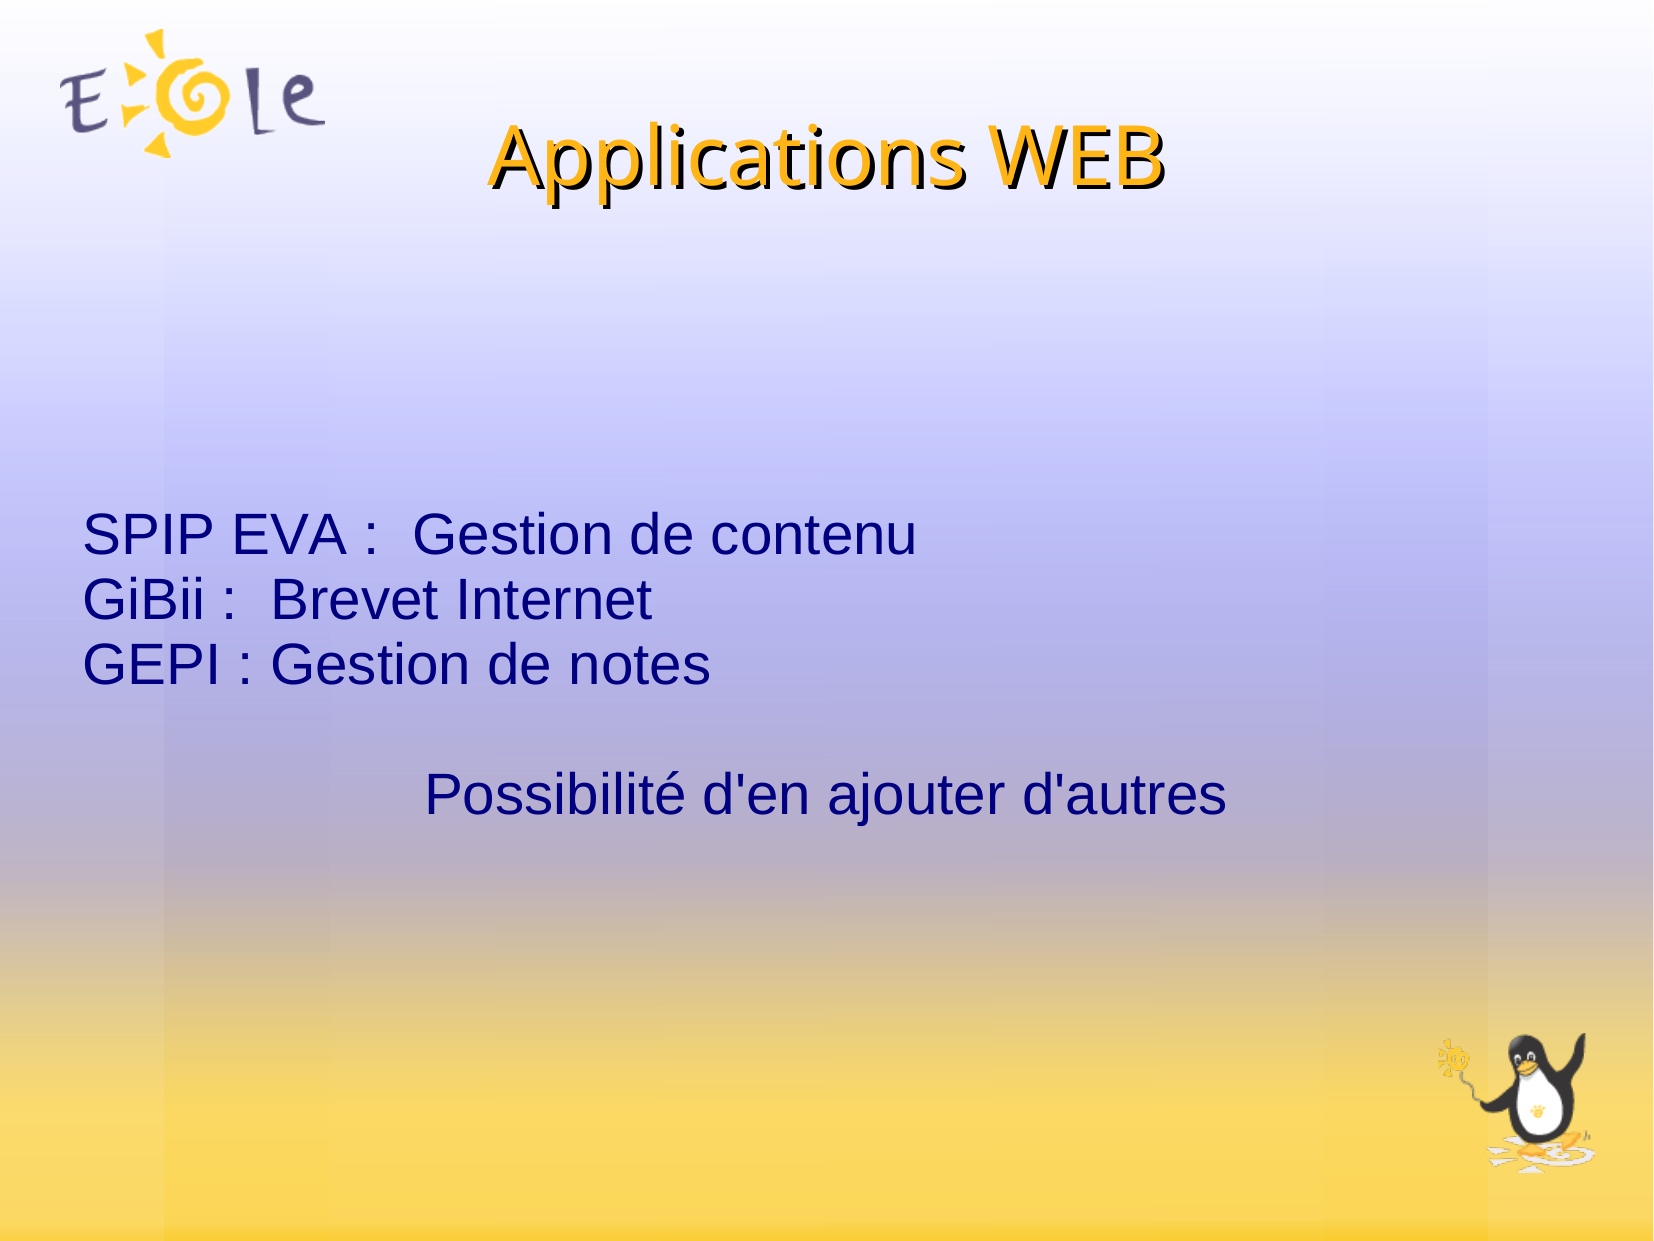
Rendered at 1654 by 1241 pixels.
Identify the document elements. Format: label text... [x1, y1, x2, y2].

title Applications WEB [82, 49, 1571, 257]
subtitle SPIP EVA : Gestion de contenu GiBii : Brevet Internet GEPI : Gestion de notes Possibilité d'en ajouter d'autres [82, 265, 1571, 1063]
picture [0, 0, 1654, 1241]
